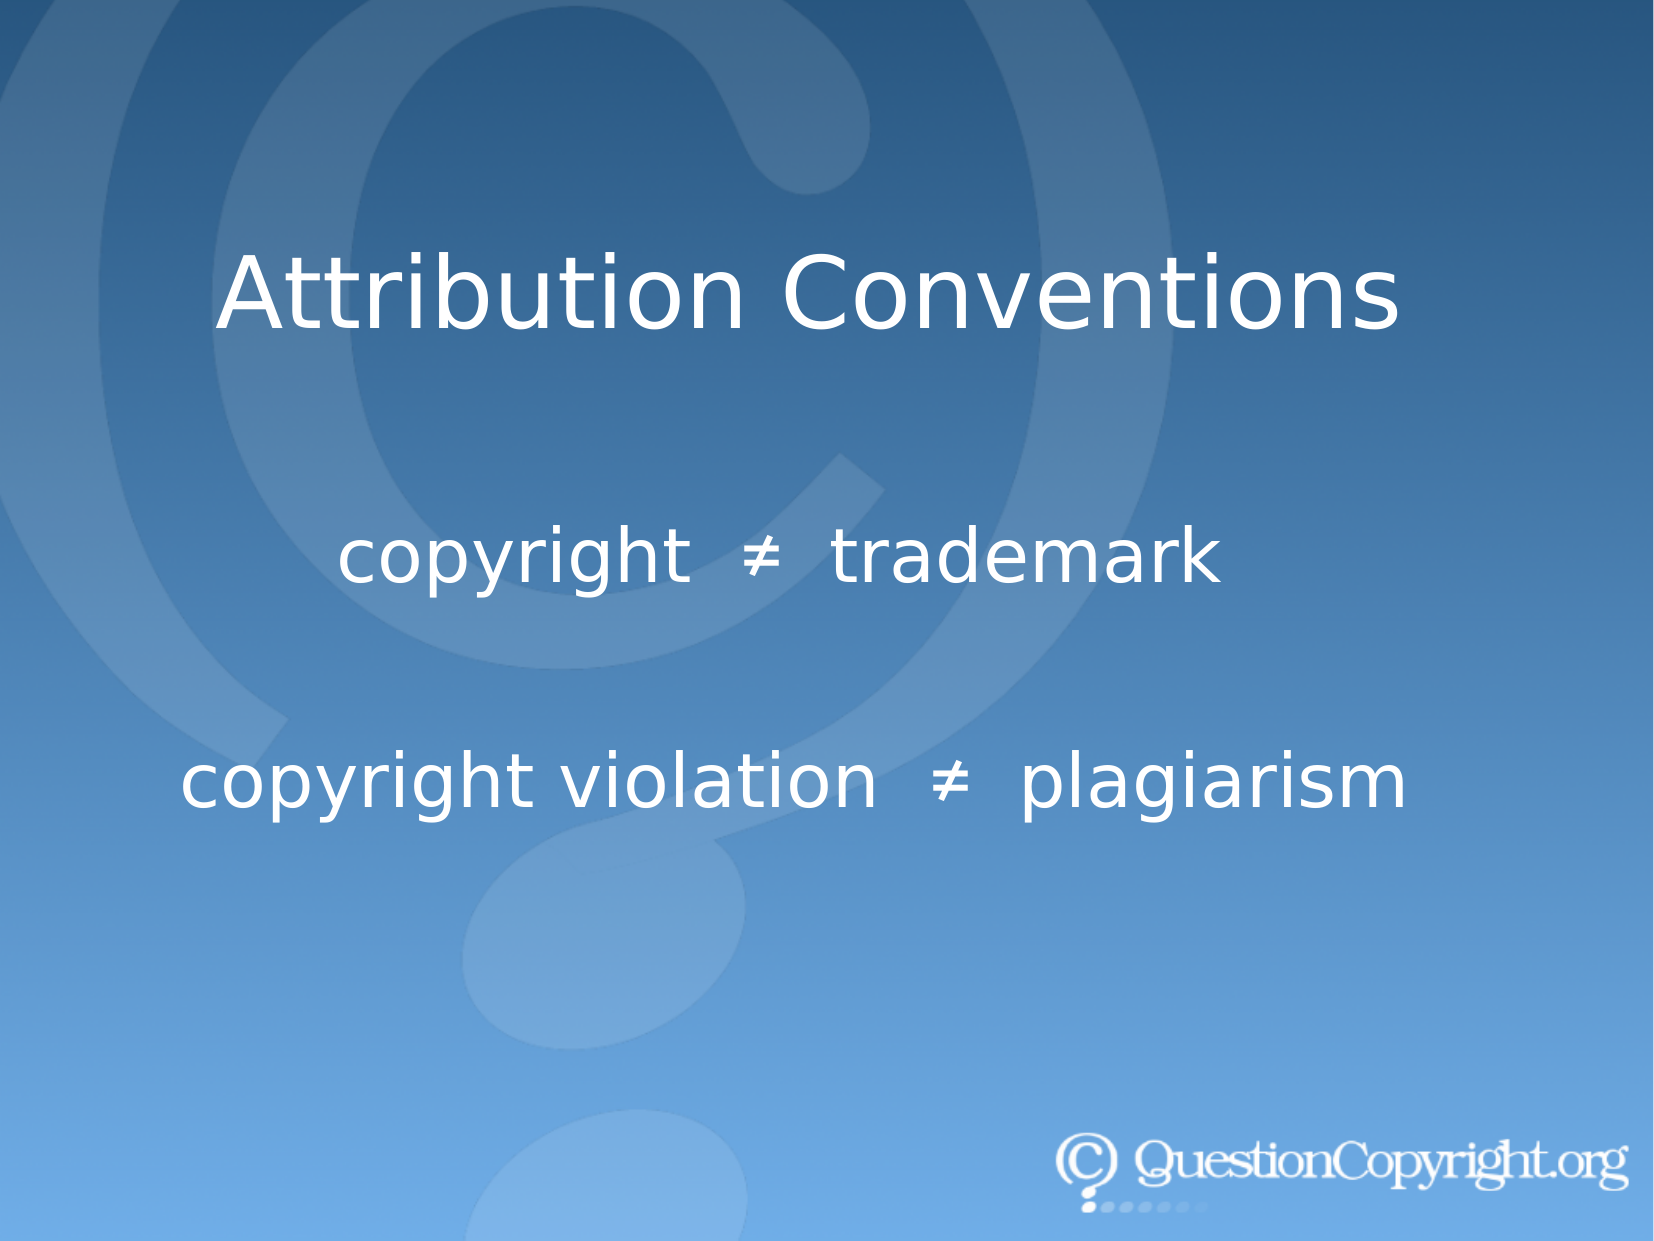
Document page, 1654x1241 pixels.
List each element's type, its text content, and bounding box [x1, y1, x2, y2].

text_box copyright ≠ trademark [321, 494, 1238, 601]
picture [0, 0, 1654, 1241]
text_box Attribution Conventions [200, 228, 1419, 360]
text_box copyright violation ≠ plagiarism [165, 719, 1426, 826]
